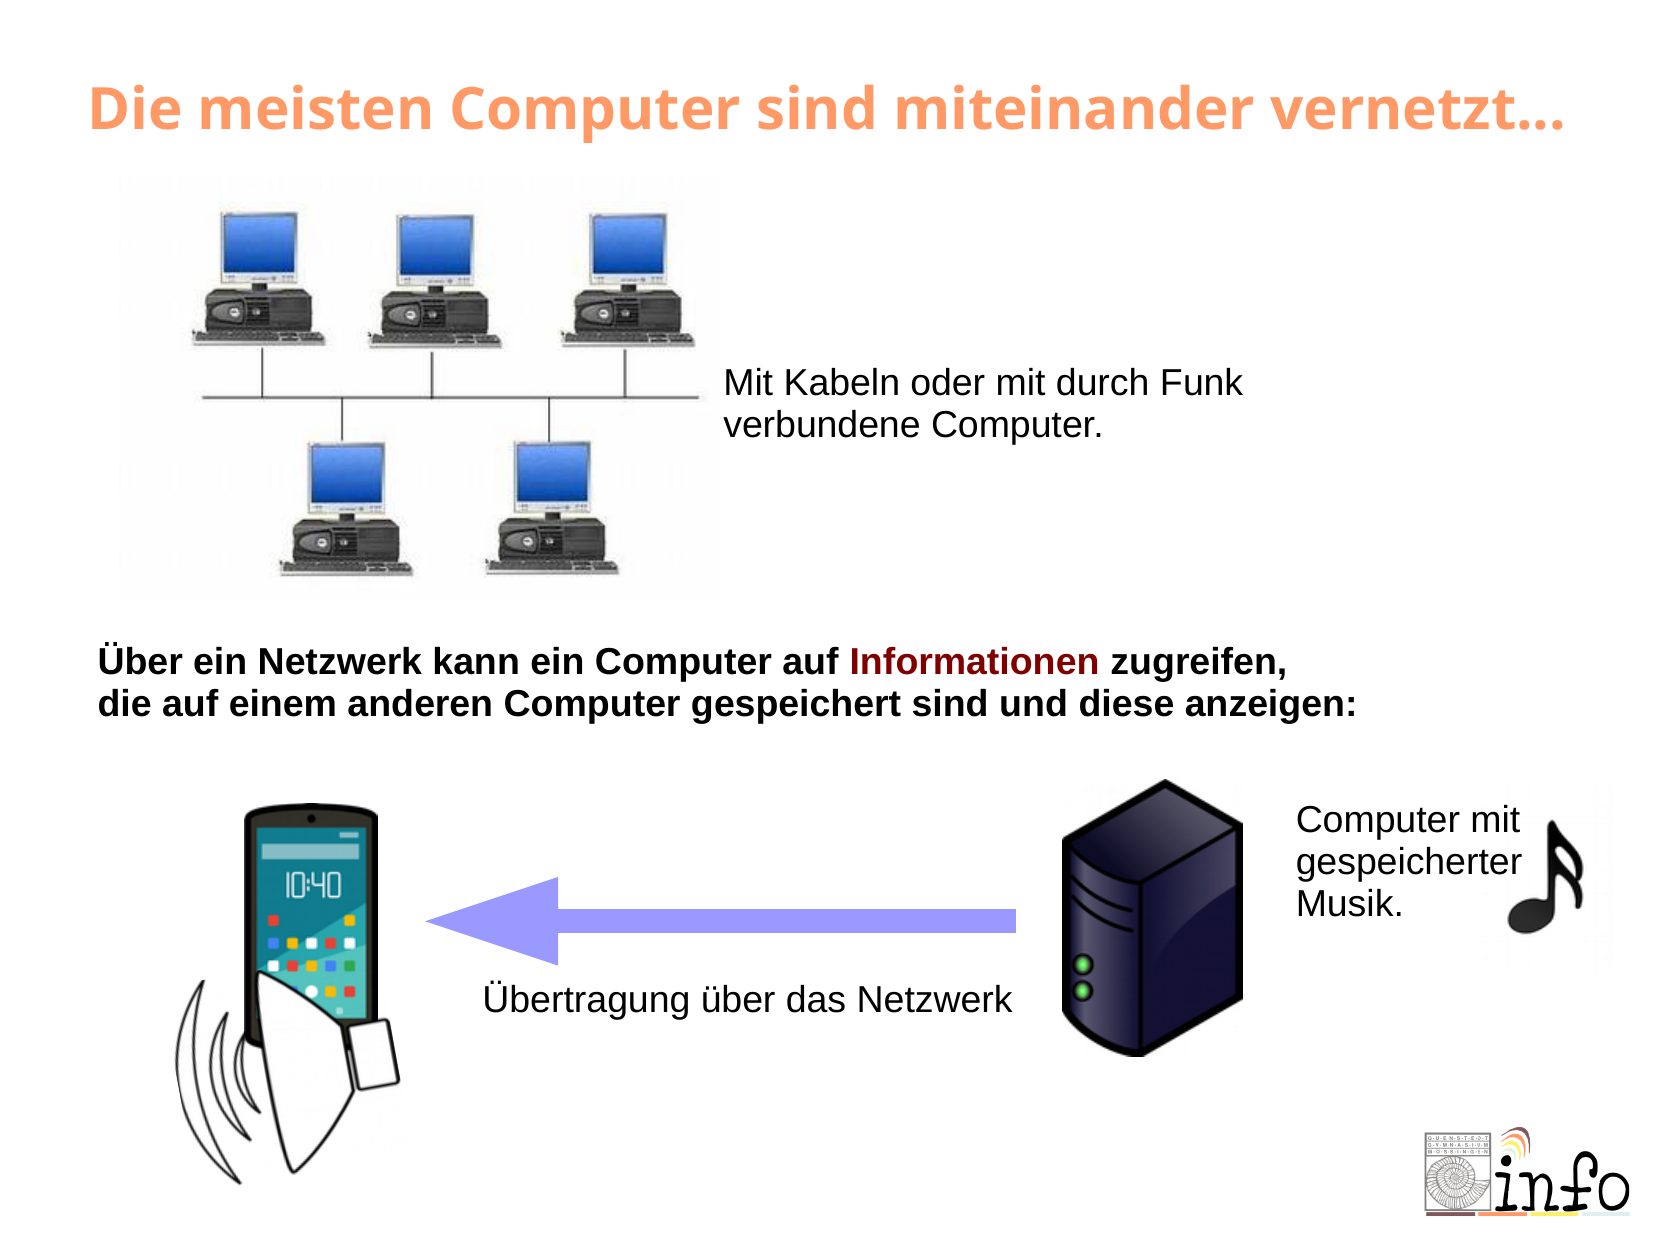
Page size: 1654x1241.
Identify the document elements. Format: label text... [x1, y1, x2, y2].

picture [1476, 779, 1614, 974]
text_box Übertragung über das Netzwerk [467, 970, 1028, 1028]
picture [160, 803, 414, 1193]
title Die meisten Computer sind miteinander vernetzt... [82, 49, 1571, 166]
picture [119, 177, 721, 603]
picture [1062, 779, 1243, 1057]
picture [1418, 1127, 1630, 1217]
text_box Computer mit gespeicherter Musik. [1281, 791, 1476, 956]
text_box Mit Kabeln oder mit durch Funk verbundene Computer. [708, 354, 1259, 454]
text_box Über ein Netzwerk kann ein Computer auf Informationen zugreifen, die auf einem anderen Computer gespeichert sind und diese anzeigen: [82, 633, 1374, 733]
